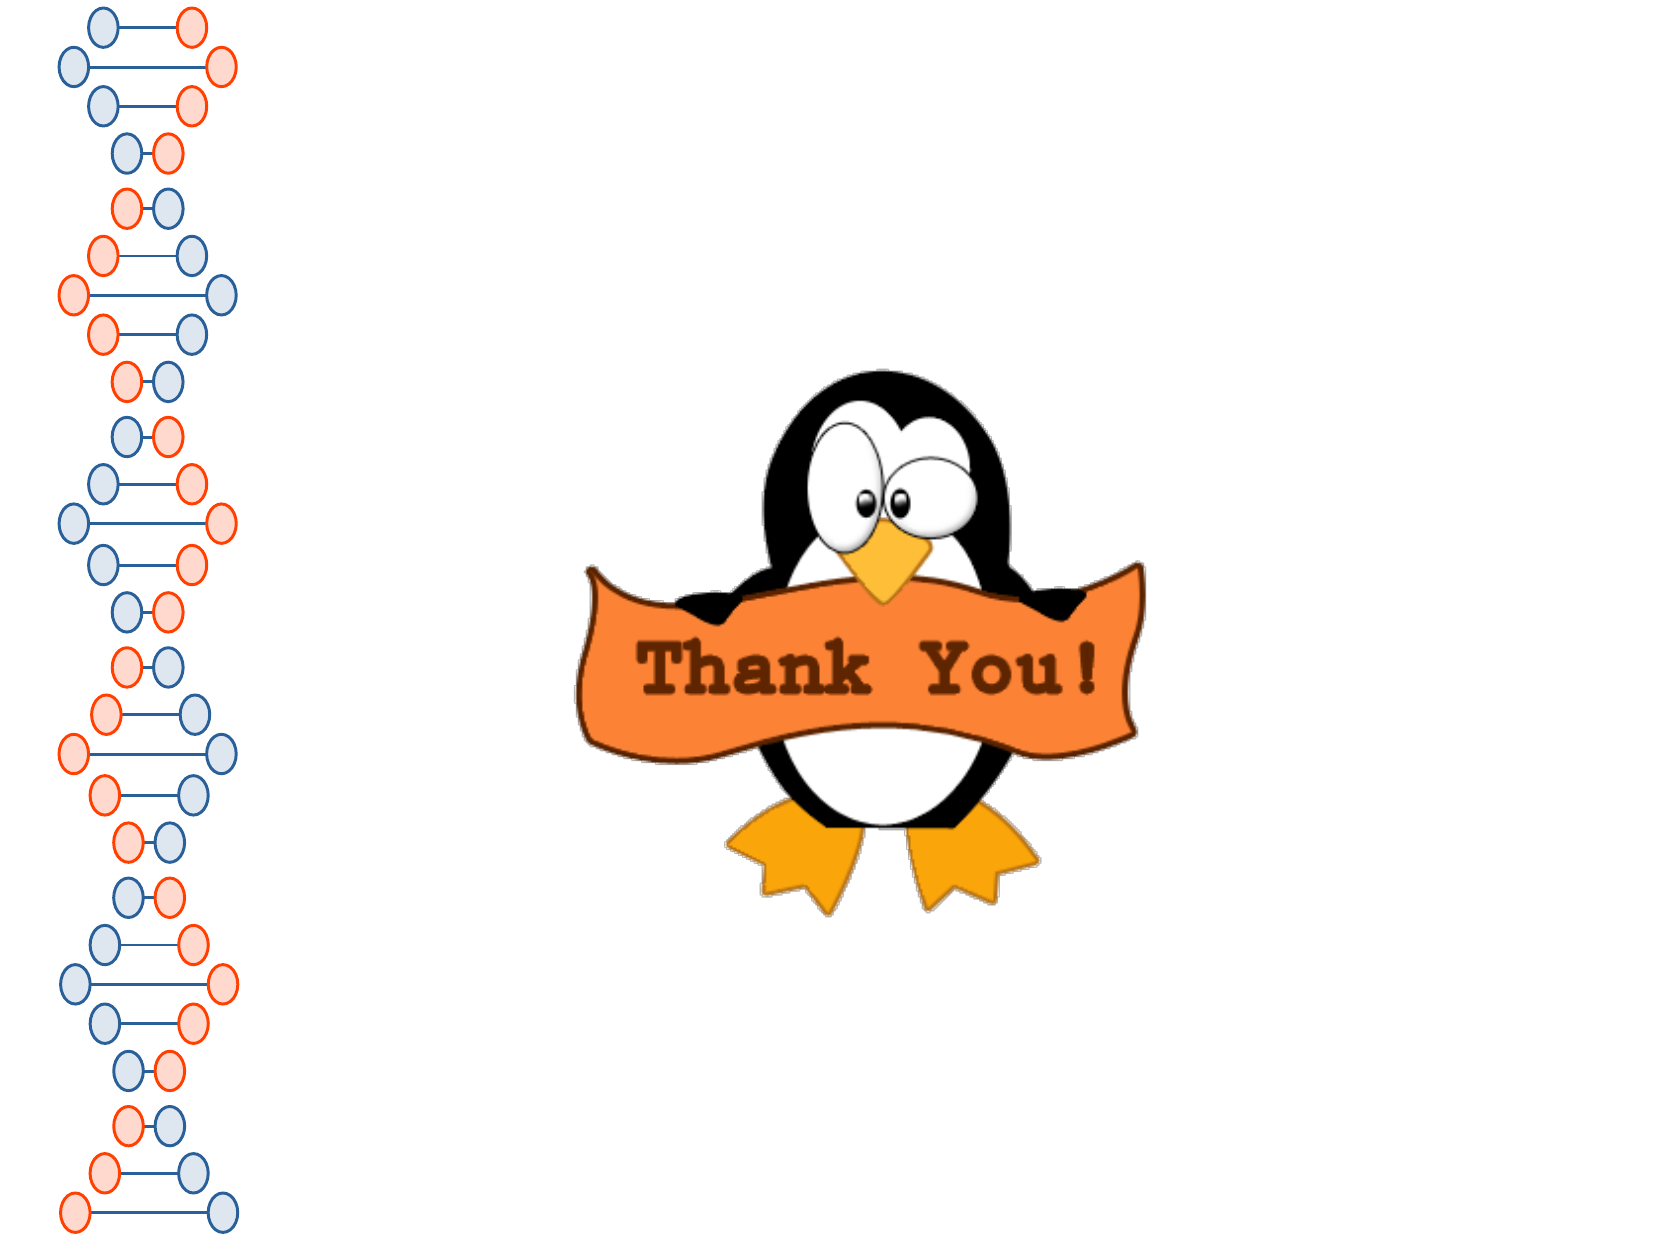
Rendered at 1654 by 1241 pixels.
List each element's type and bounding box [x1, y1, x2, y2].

picture [565, 346, 1158, 940]
